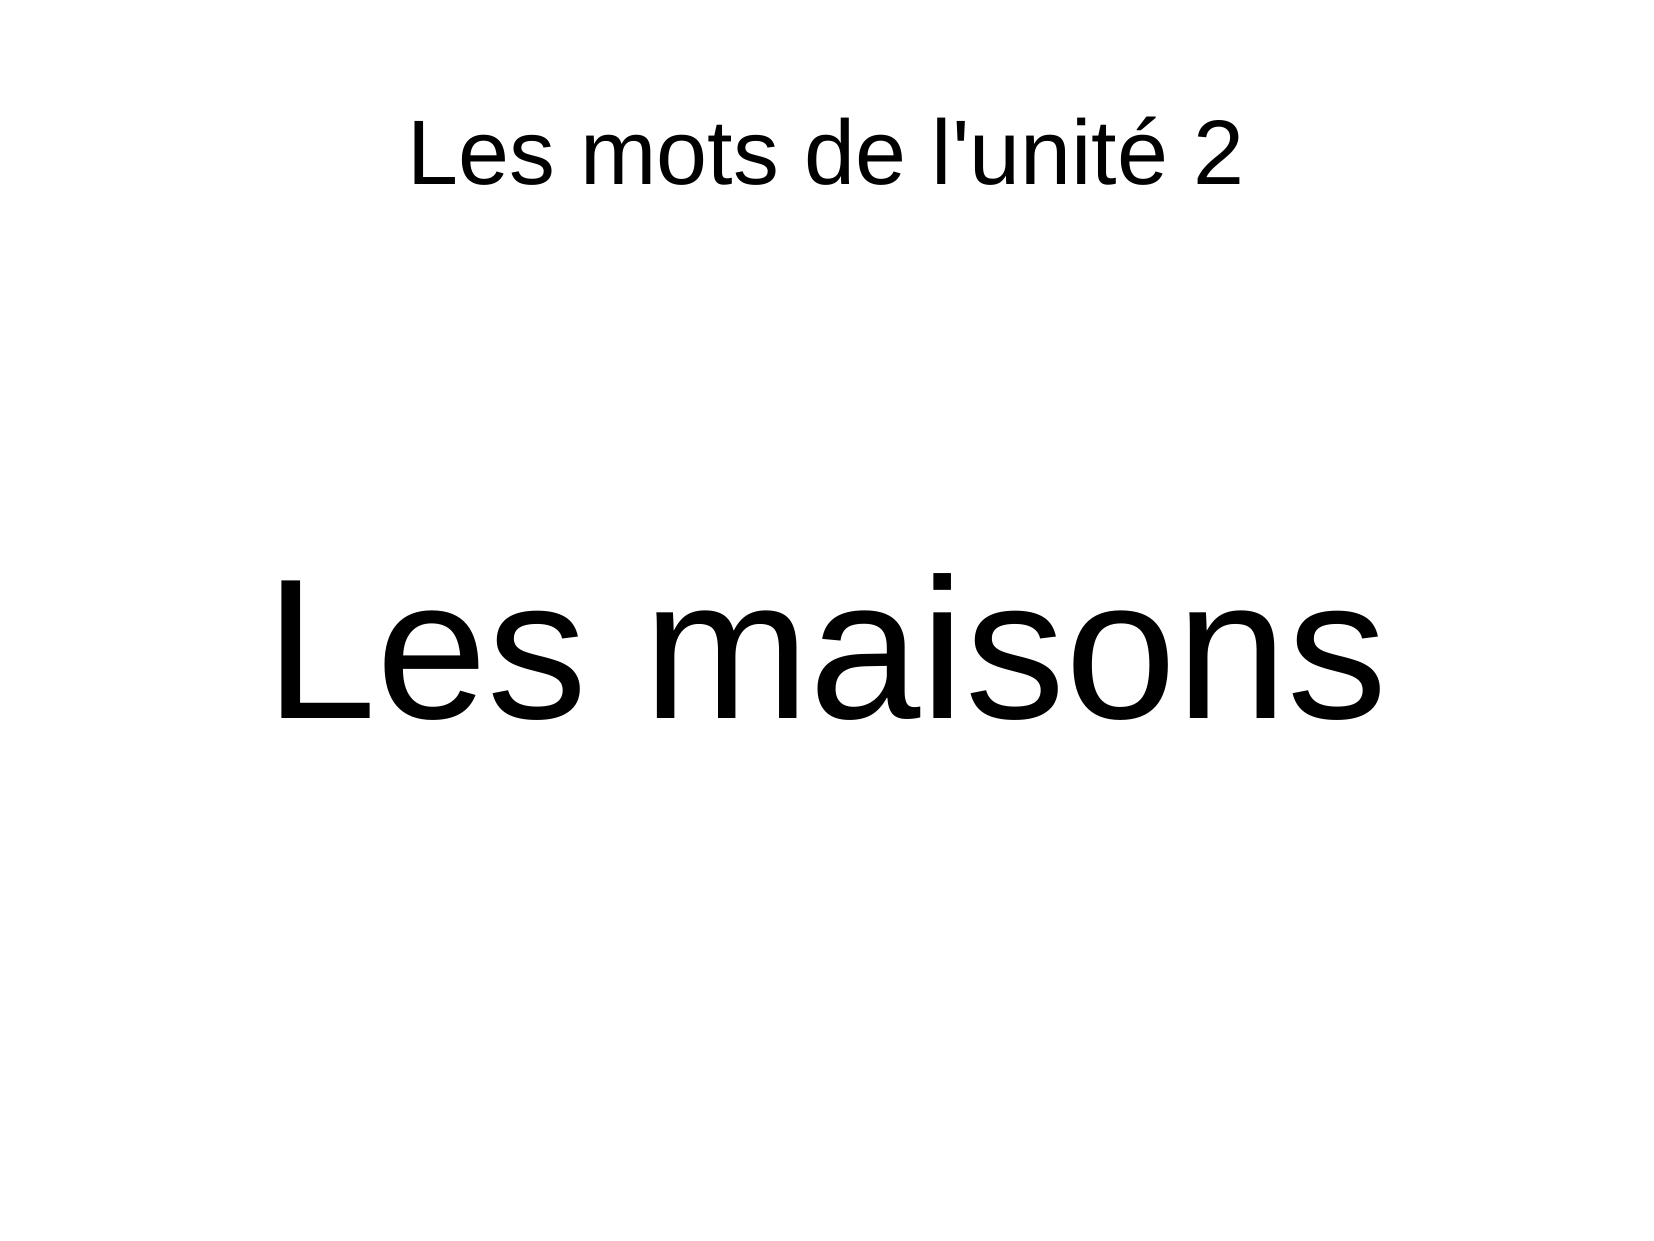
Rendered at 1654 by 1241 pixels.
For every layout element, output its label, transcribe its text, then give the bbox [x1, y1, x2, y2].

subtitle Les maisons [82, 290, 1571, 1010]
title Les mots de l'unité 2 [82, 49, 1571, 257]
